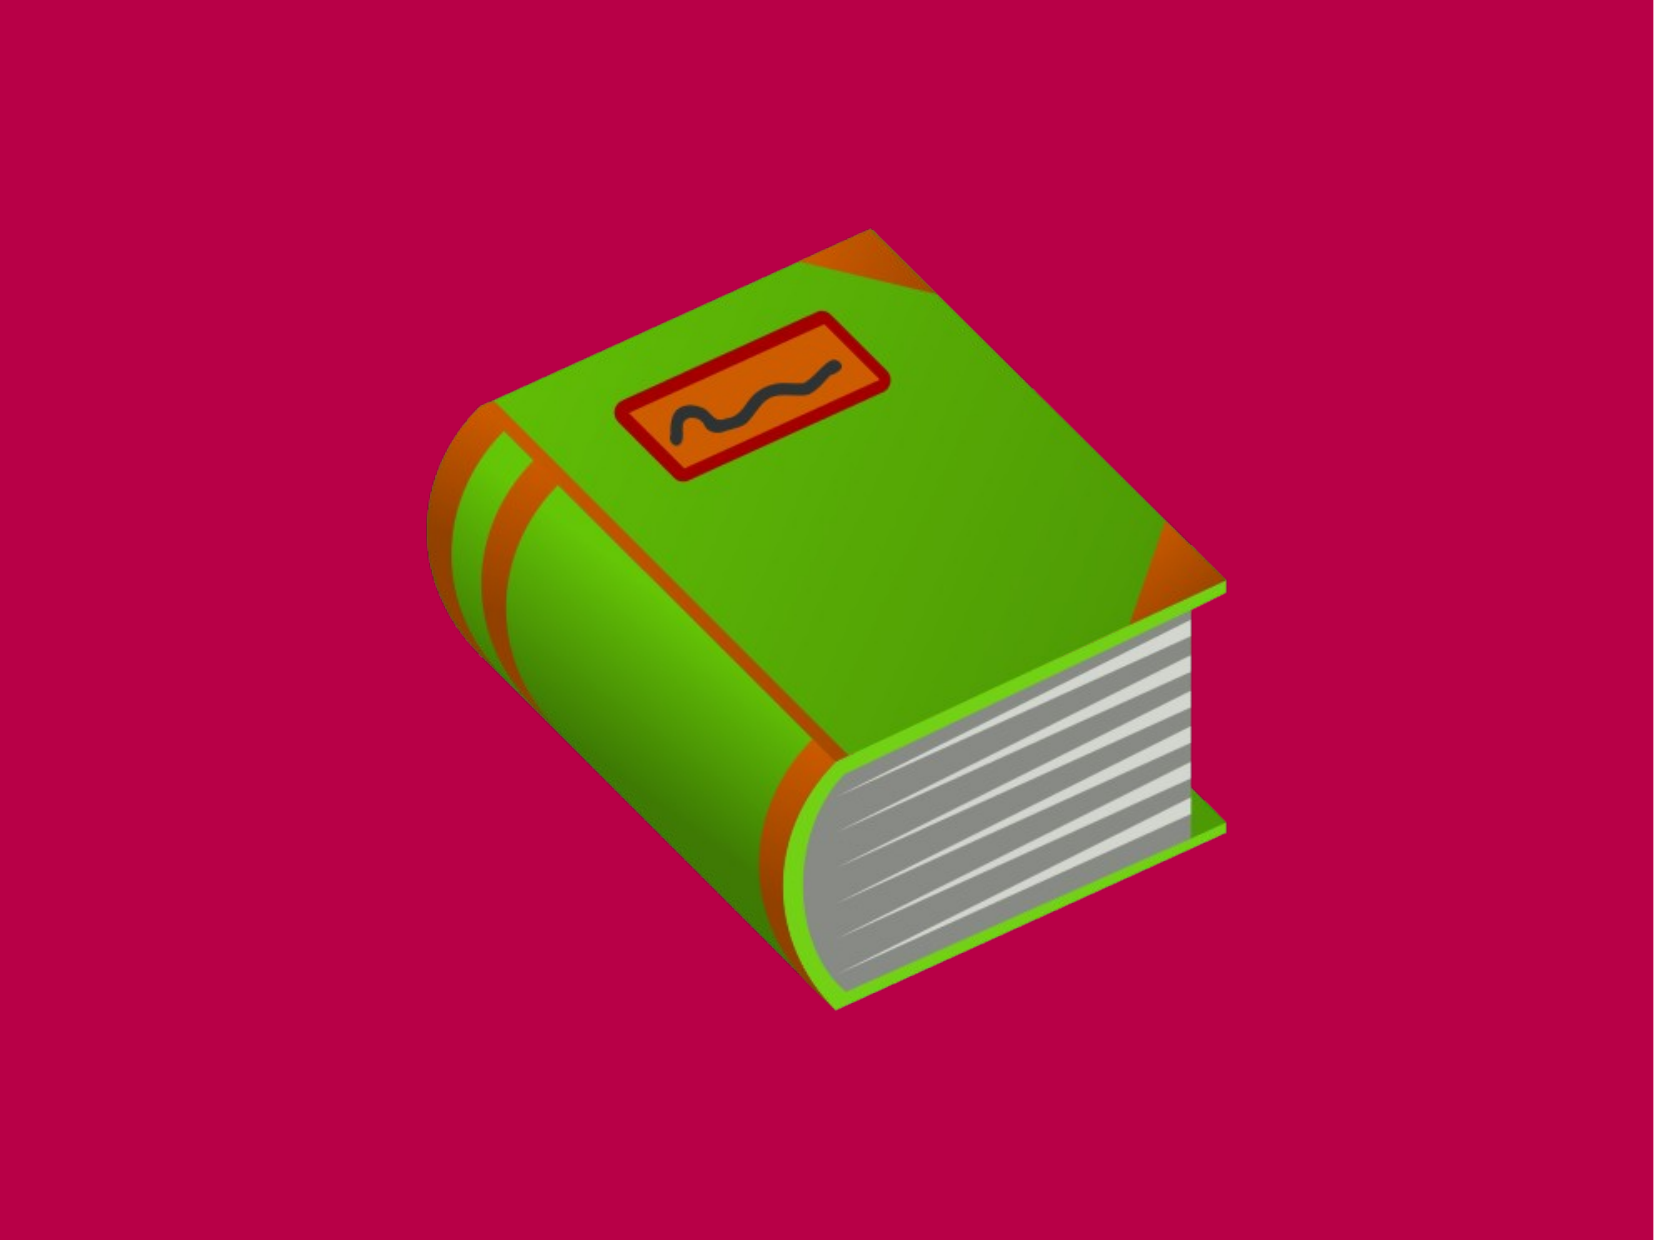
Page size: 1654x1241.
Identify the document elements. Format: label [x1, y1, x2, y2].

picture [410, 203, 1244, 1037]
